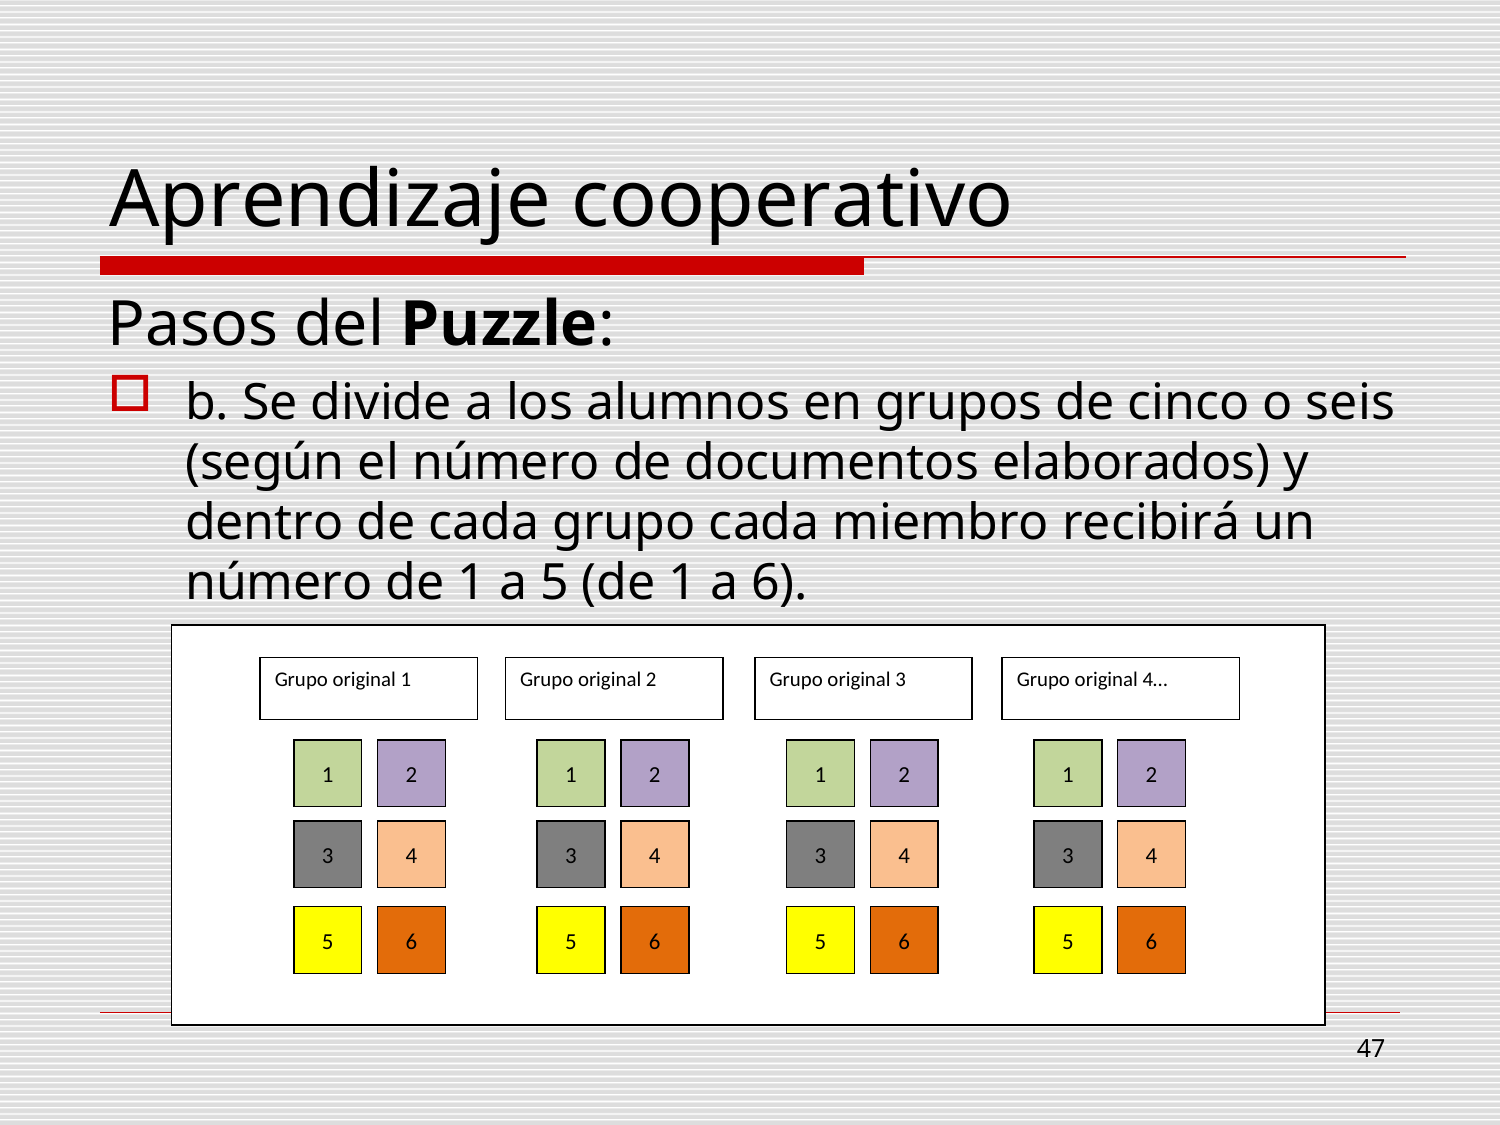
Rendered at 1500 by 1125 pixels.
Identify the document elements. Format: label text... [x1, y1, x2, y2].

text_box 2 [620, 740, 689, 807]
text_box <número> [1074, 1024, 1401, 1103]
text_box 2 [870, 740, 939, 807]
text_box 3 [537, 820, 606, 888]
text_box 1 [293, 740, 362, 807]
text_box 5 [786, 906, 855, 974]
text_box 6 [620, 906, 689, 974]
text_box 2 [1117, 740, 1186, 807]
text_box 4 [620, 820, 689, 888]
text_box 1 [786, 740, 855, 807]
text_box Grupo original 2 [505, 657, 723, 720]
text_box Grupo original 4… [1002, 657, 1240, 720]
list Pasos del Puzzle: b. Se divide a los alumnos en grupos de cinco o seis (según el número de documentos elaborados) y dentro de cada grupo cada miembro recibirá un número de 1 a 5 (de 1 a 6). [92, 274, 1438, 618]
text_box [171, 624, 1326, 1026]
text_box 5 [1033, 906, 1102, 974]
text_box 1 [1033, 740, 1102, 807]
text_box 6 [377, 906, 446, 974]
text_box 5 [537, 906, 606, 974]
picture [0, 0, 1500, 1125]
text_box 5 [293, 906, 362, 974]
text_box 6 [1117, 906, 1186, 974]
text_box 6 [870, 906, 939, 974]
title Aprendizaje cooperativo [94, 49, 1407, 250]
text_box 4 [377, 820, 446, 888]
text_box Grupo original 3 [754, 657, 973, 720]
text_box 4 [1117, 820, 1186, 888]
text_box 3 [1033, 820, 1102, 888]
text_box 3 [293, 820, 362, 888]
text_box Grupo original 1 [260, 657, 478, 720]
text_box 2 [377, 740, 446, 807]
text_box 3 [786, 820, 855, 888]
text_box 1 [537, 740, 606, 807]
text_box 4 [870, 820, 939, 888]
